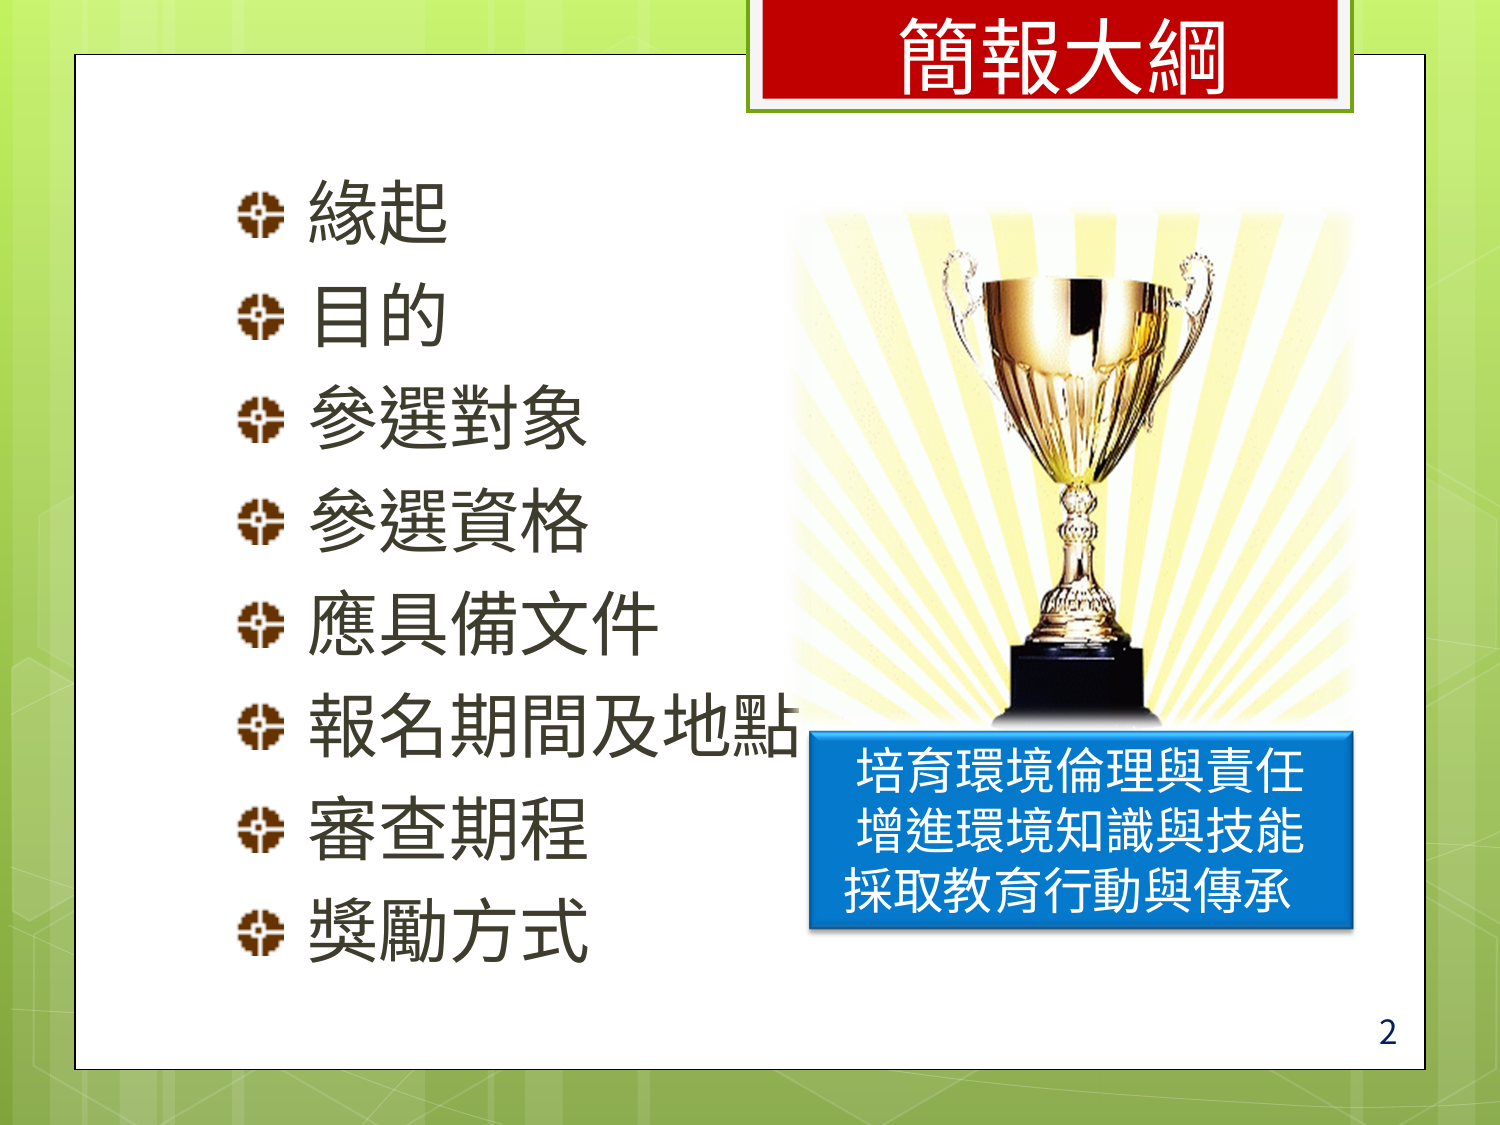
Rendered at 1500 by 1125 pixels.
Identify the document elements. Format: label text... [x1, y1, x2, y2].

text_box 培育環境倫理與責任 增進環境知識與技能 採取教育行動與傳承 [809, 736, 1353, 928]
picture [232, 698, 284, 750]
text_box 緣起 目的 參選對象 參選資格 應具備文件 報名期間及地點 審查期程 獎勵方式 [206, 82, 1270, 1059]
picture [232, 186, 284, 238]
picture [232, 288, 284, 340]
picture [232, 904, 284, 956]
picture [778, 196, 1366, 963]
picture [232, 391, 284, 443]
title 簡報大綱 [785, 0, 1341, 113]
picture [232, 493, 284, 545]
text_box <編號> [838, 1003, 1413, 1064]
picture [232, 801, 284, 853]
picture [232, 596, 284, 648]
